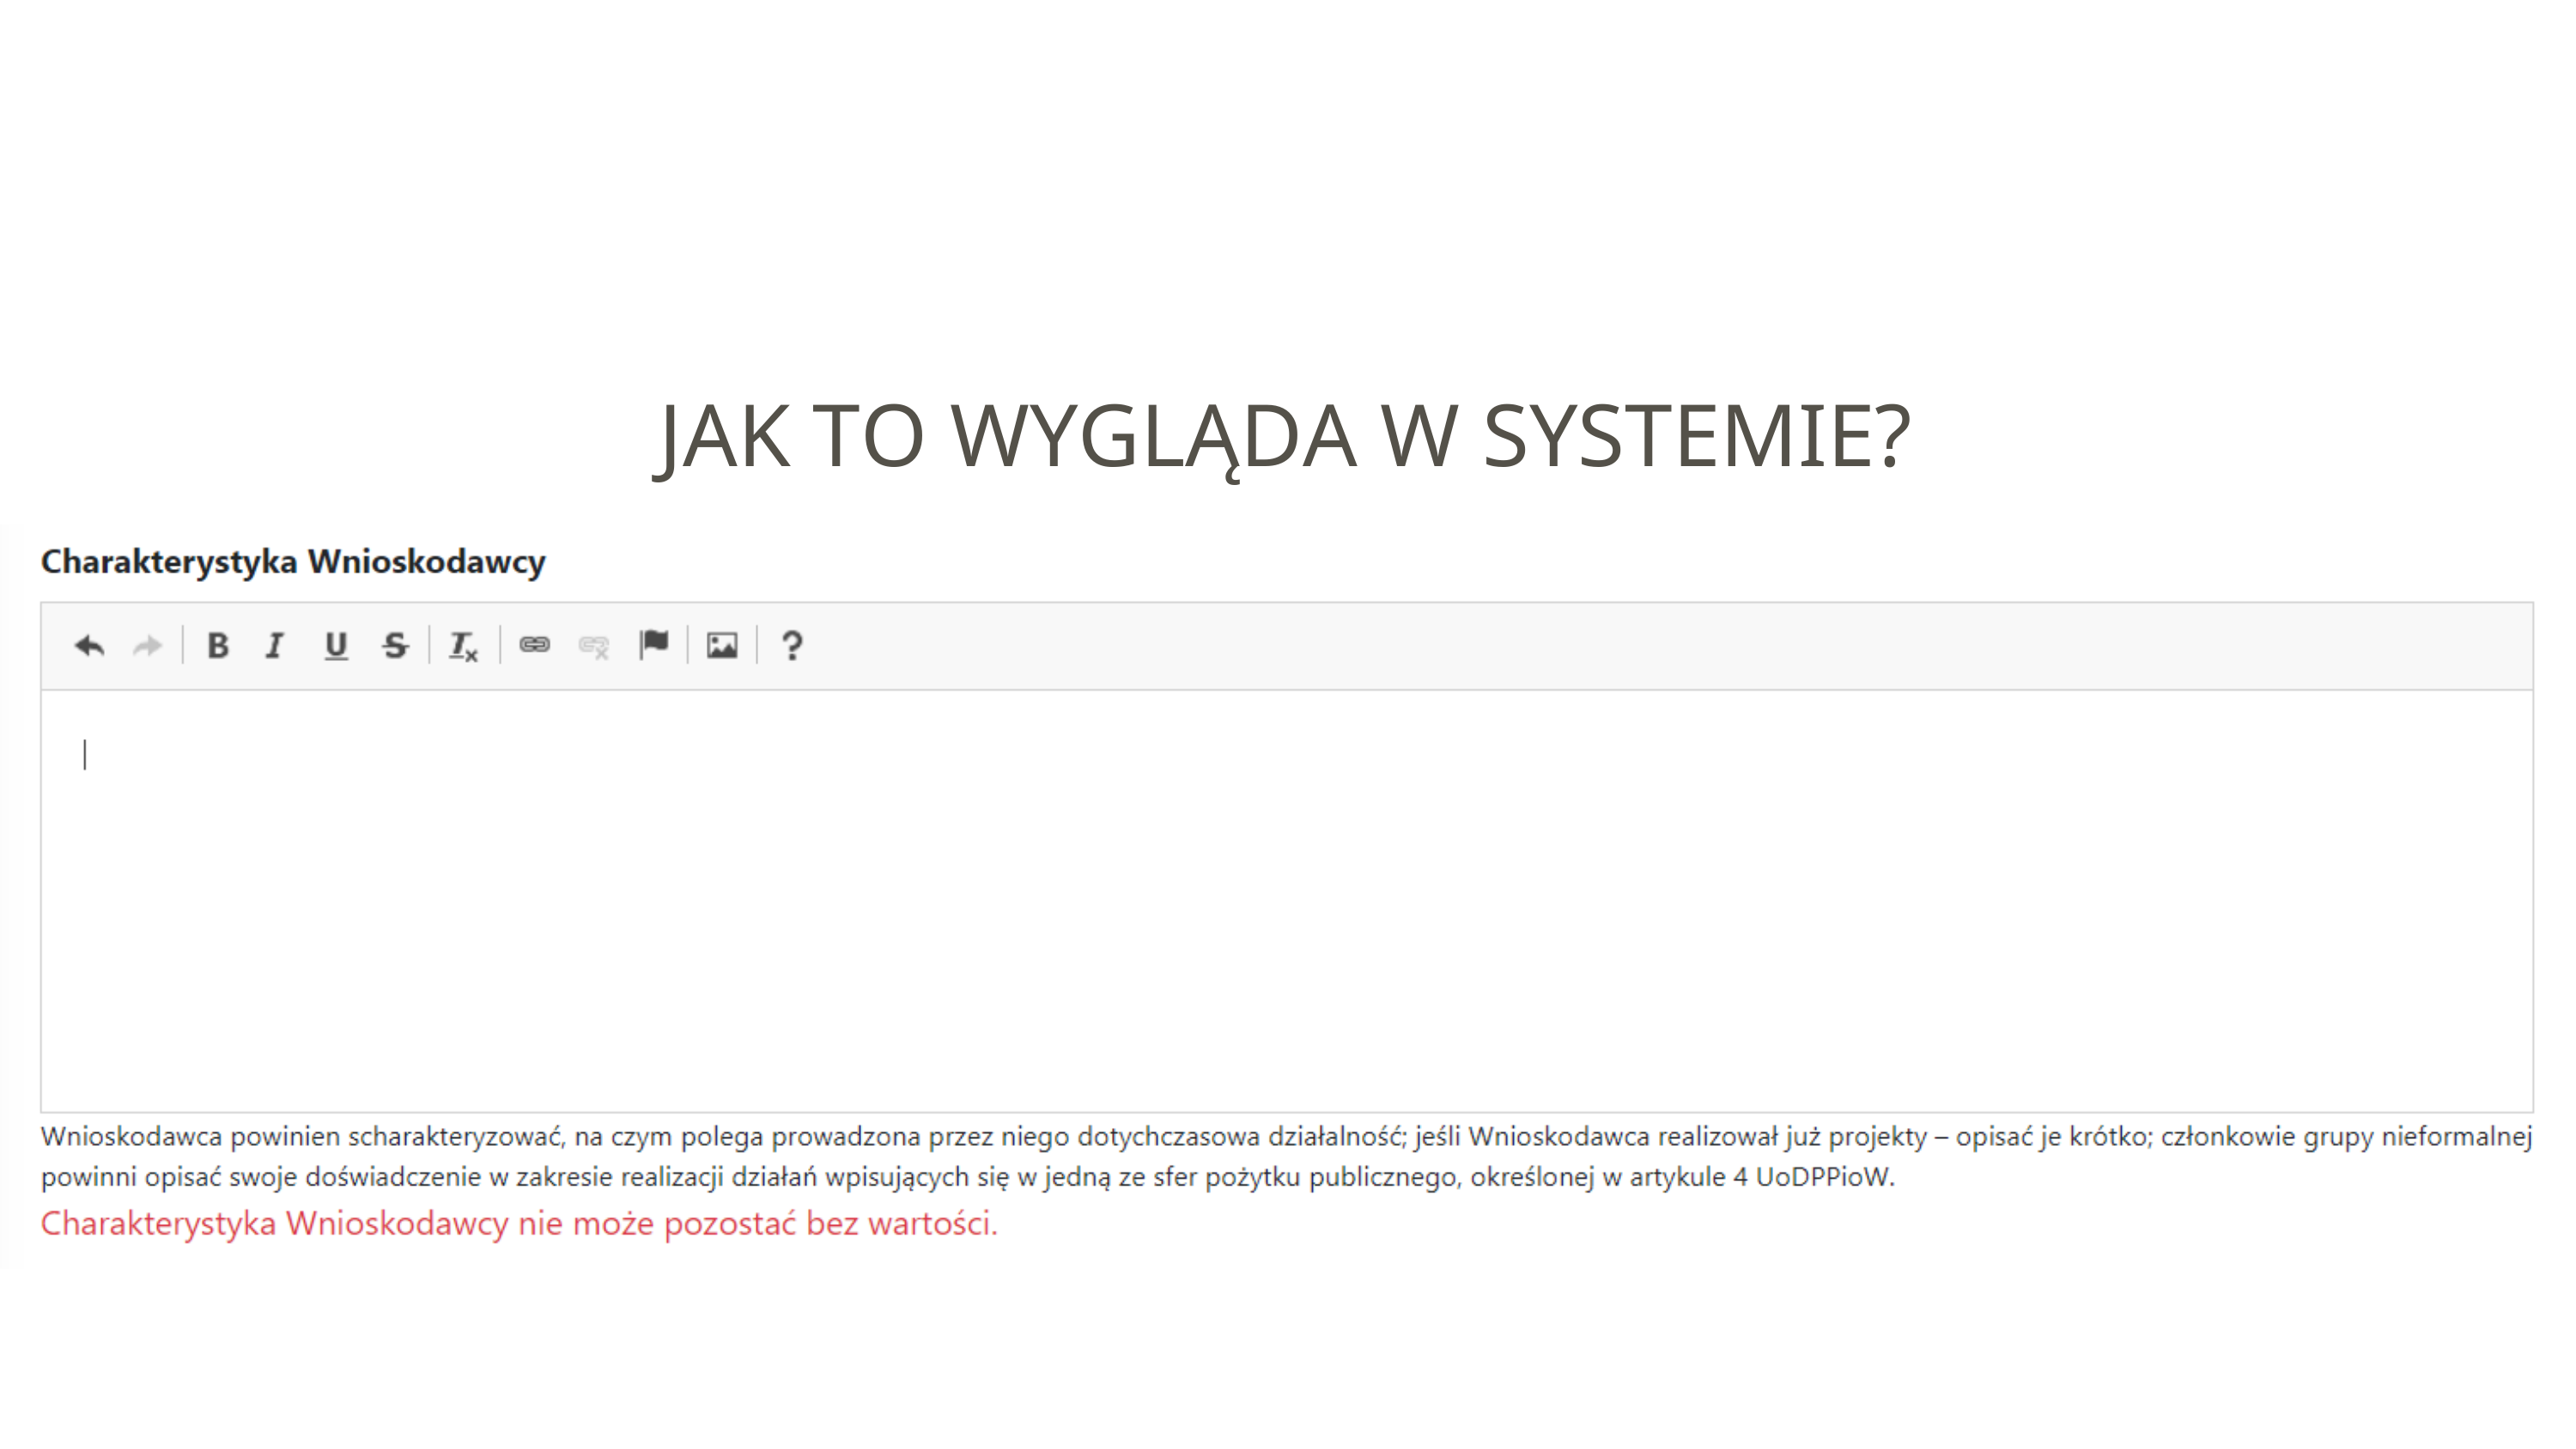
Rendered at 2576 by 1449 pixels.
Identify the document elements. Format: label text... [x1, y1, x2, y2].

picture [0, 524, 2576, 1269]
text_box JAK TO WYGLĄDA W SYSTEMIE? [590, 374, 1984, 492]
